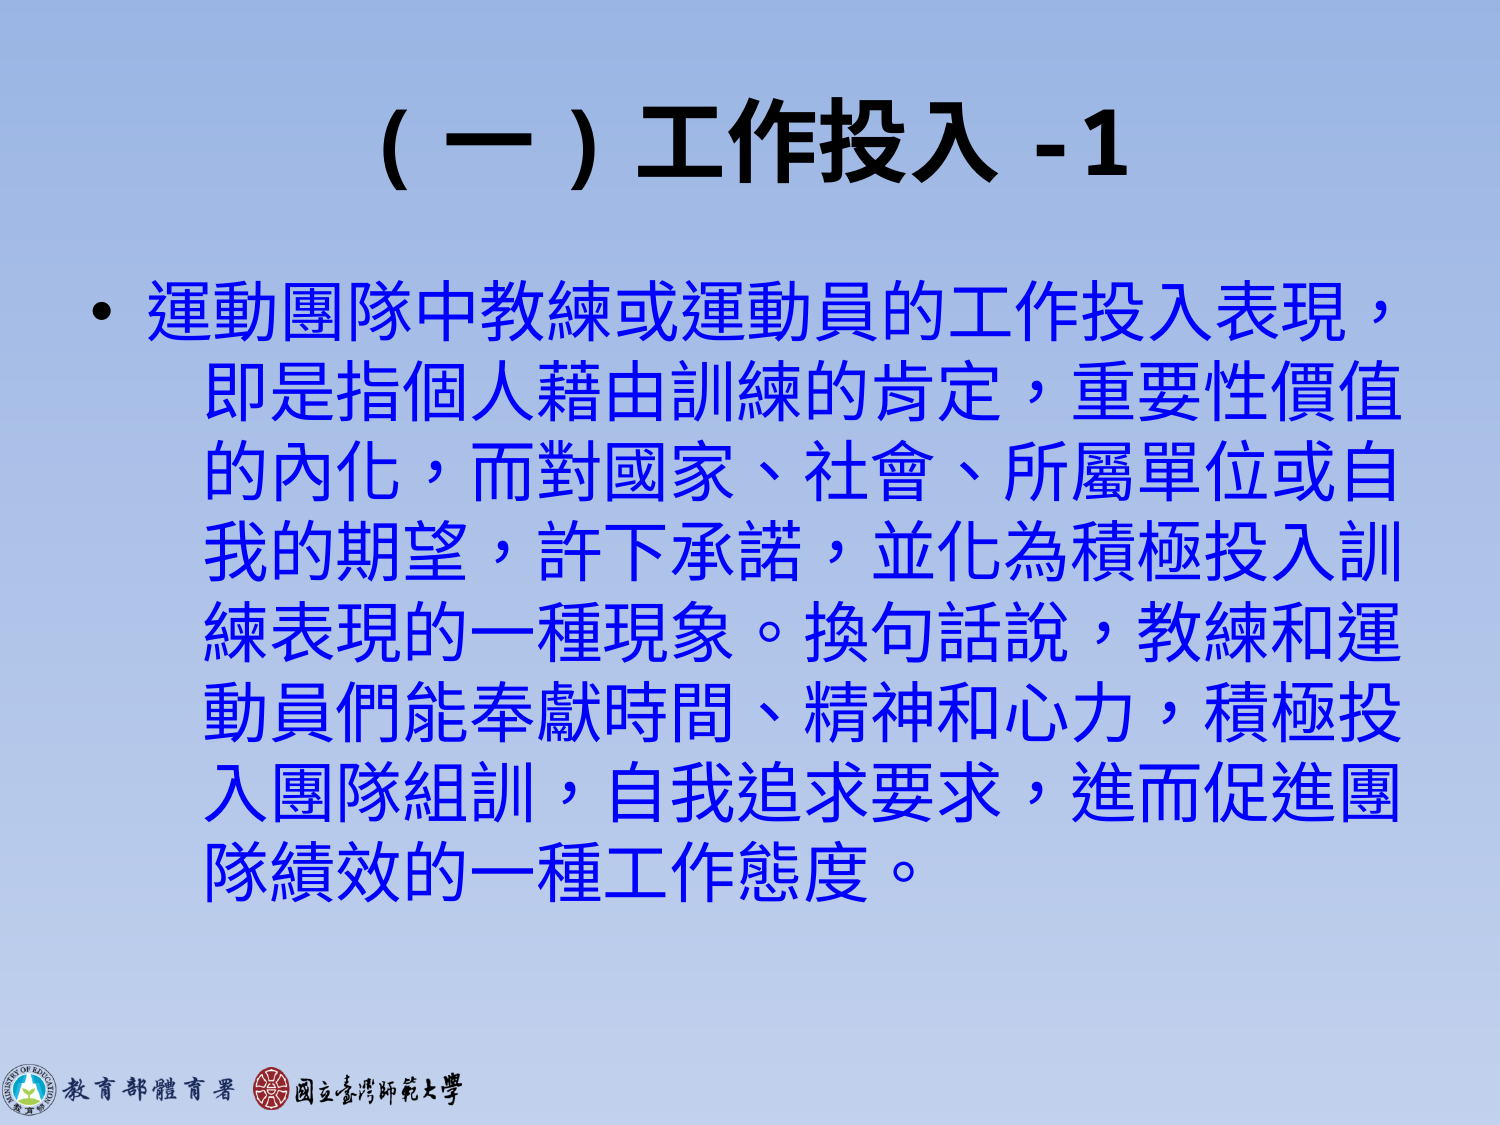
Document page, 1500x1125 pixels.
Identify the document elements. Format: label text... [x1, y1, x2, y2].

title (一)工作投入-1 [75, 45, 1426, 233]
list 運動團隊中教練或運動員的工作投入表現，即是指個人藉由訓練的肯定，重要性價值的內化，而對國家、社會、所屬單位或自我的期望，許下承諾，並化為積極投入訓練表現的一種現象。換句話說，教練和運動員們能奉獻時間、精神和心力，積極投入團隊組訓，自我追求要求，進而促進團隊績效的一種工作態度。 [75, 262, 1426, 1005]
